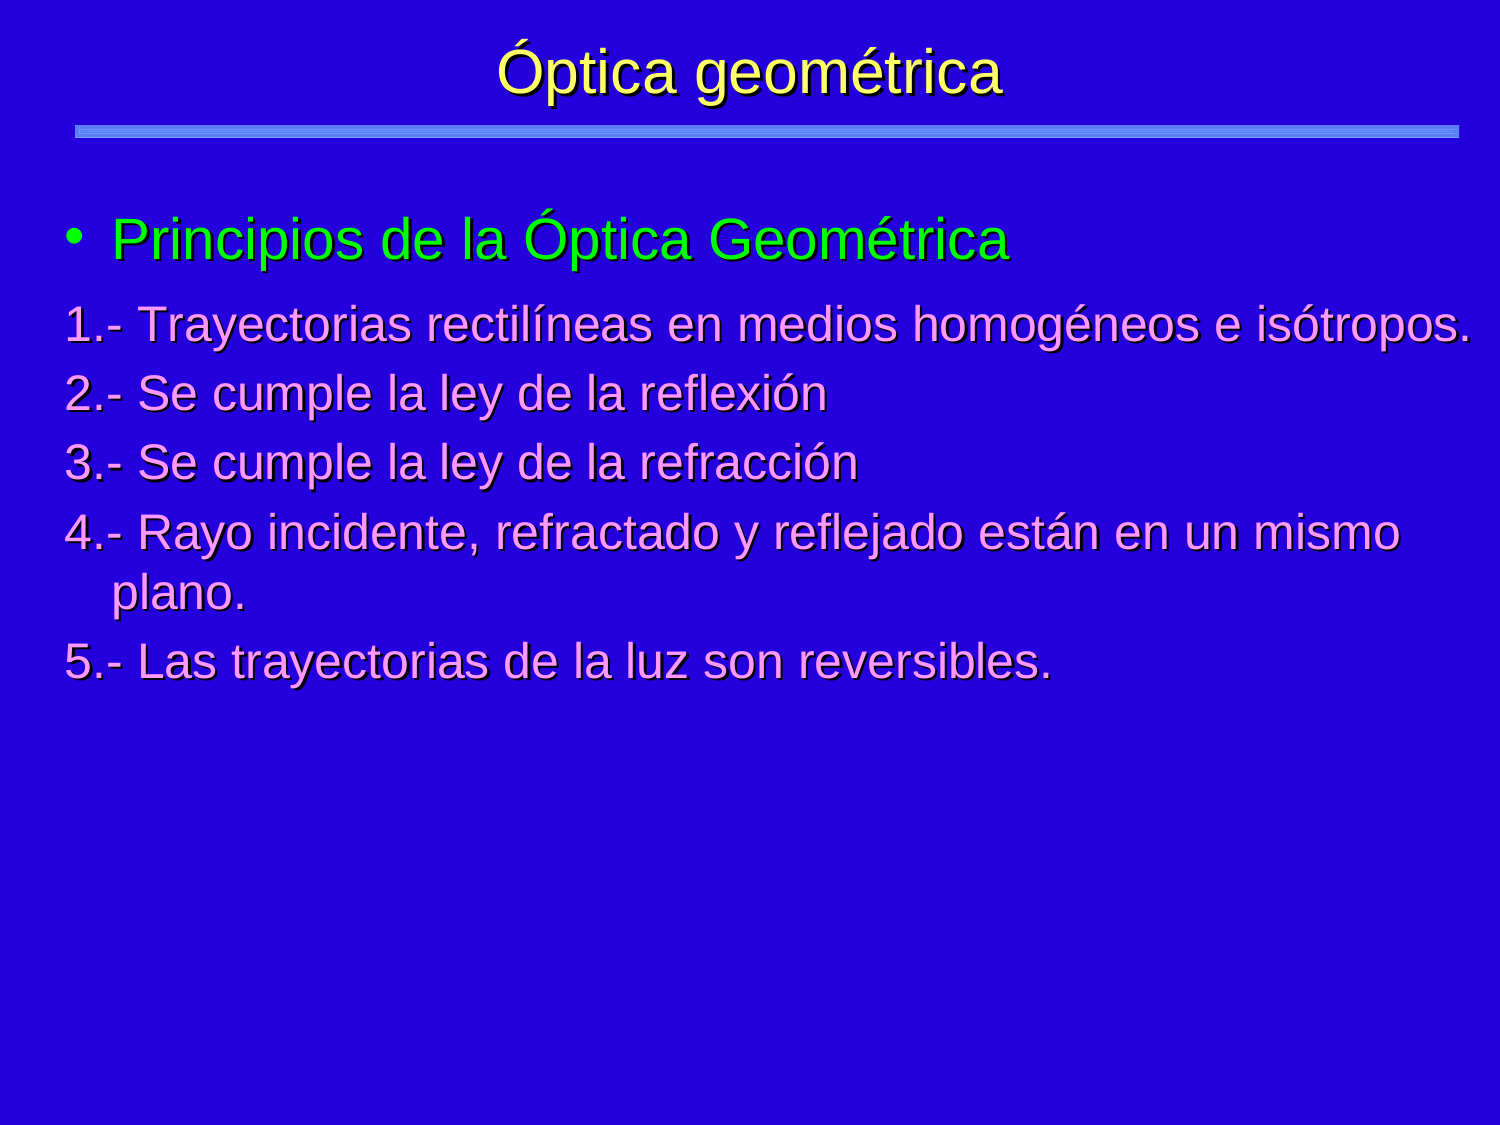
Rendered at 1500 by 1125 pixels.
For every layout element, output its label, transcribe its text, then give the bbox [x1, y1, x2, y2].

text_box [75, 125, 1460, 138]
text_box Óptica geométrica [112, 23, 1388, 114]
text_box Principios de la Óptica Geométrica 1.- Trayectorias rectilíneas en medios homogéneos e isótropos. 2.- Se cumple la ley de la reflexión 3.- Se cumple la ley de la refracción 4.- Rayo incidente, refractado y reflejado están en un mismo plano. 5.- Las trayectorias de la luz son reversibles. [49, 206, 1500, 827]
